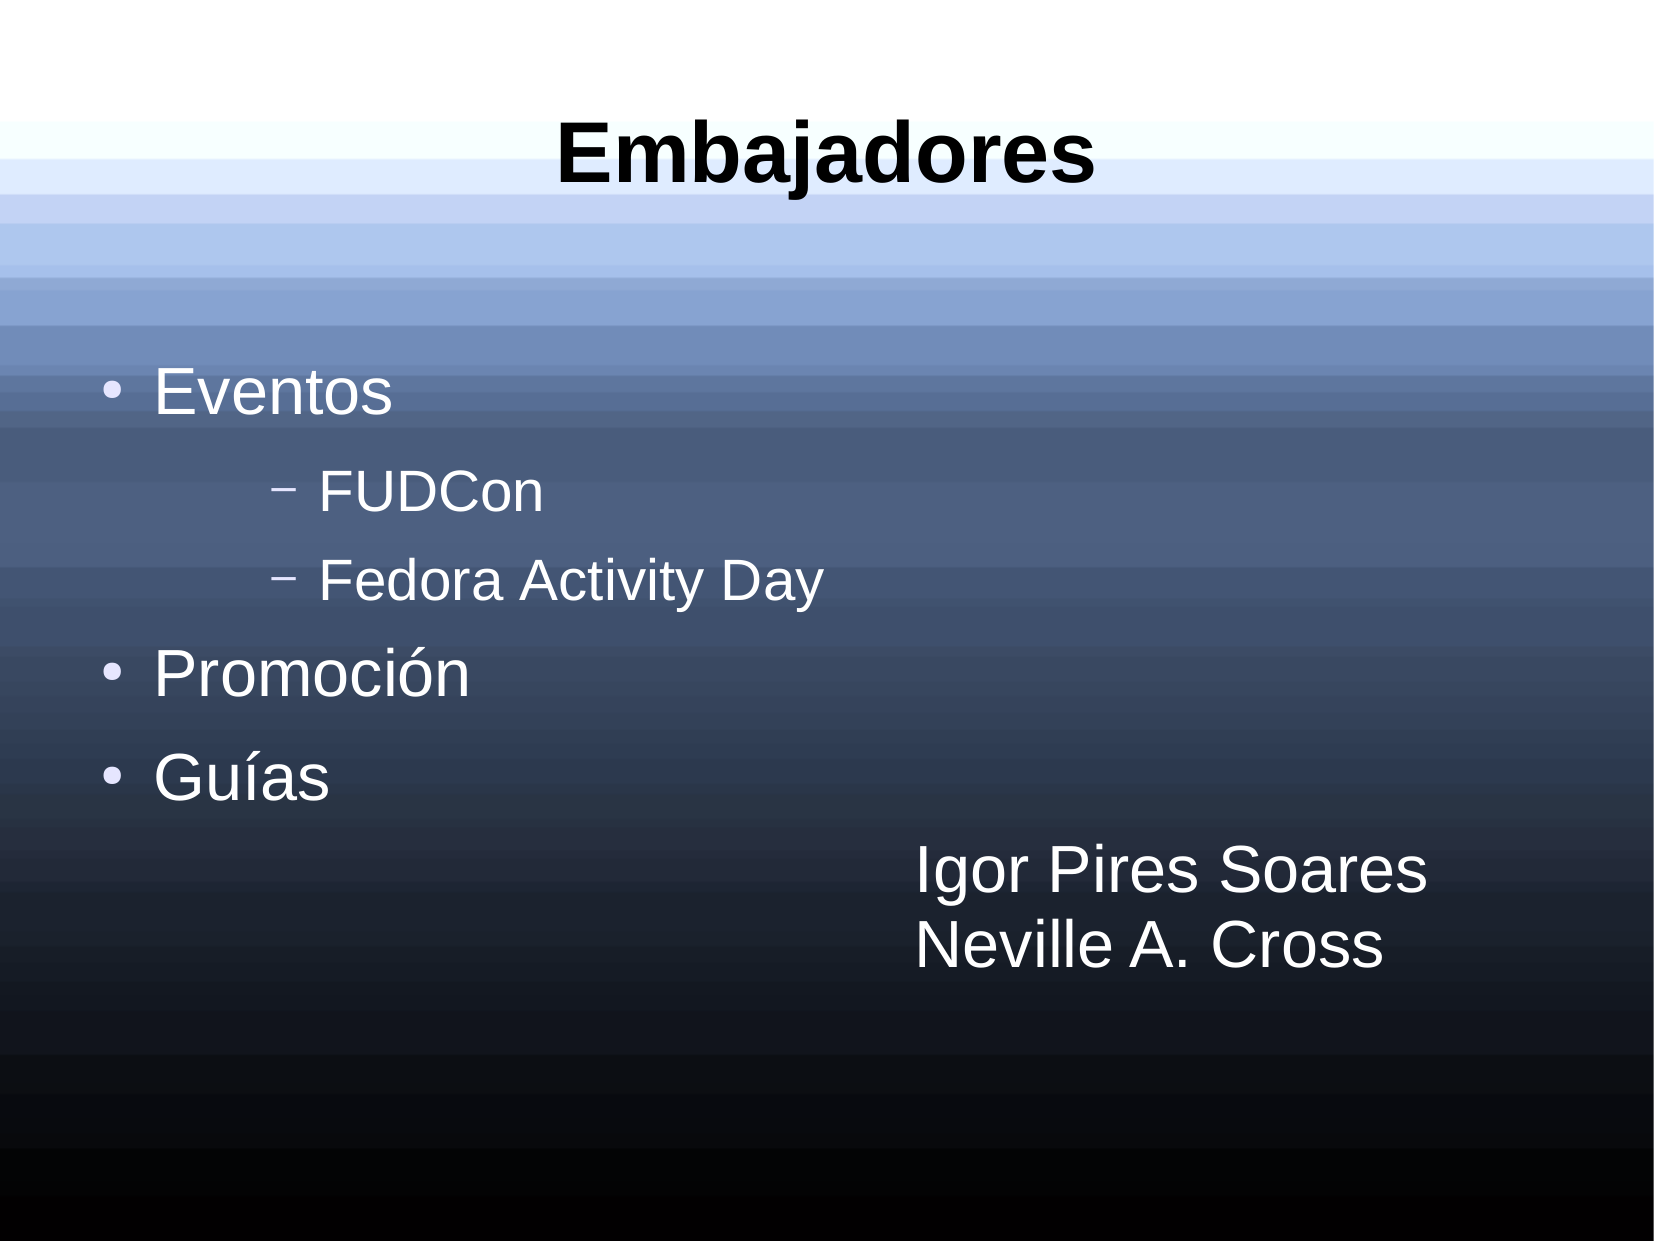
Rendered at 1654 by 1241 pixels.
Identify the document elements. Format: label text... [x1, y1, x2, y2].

list Eventos FUDCon Fedora Activity Day Promoción Guías [82, 354, 1571, 1173]
picture [0, 0, 1654, 1241]
text_box Igor Pires Soares Neville A. Cross [900, 825, 1613, 989]
title Embajadores [82, 49, 1571, 257]
